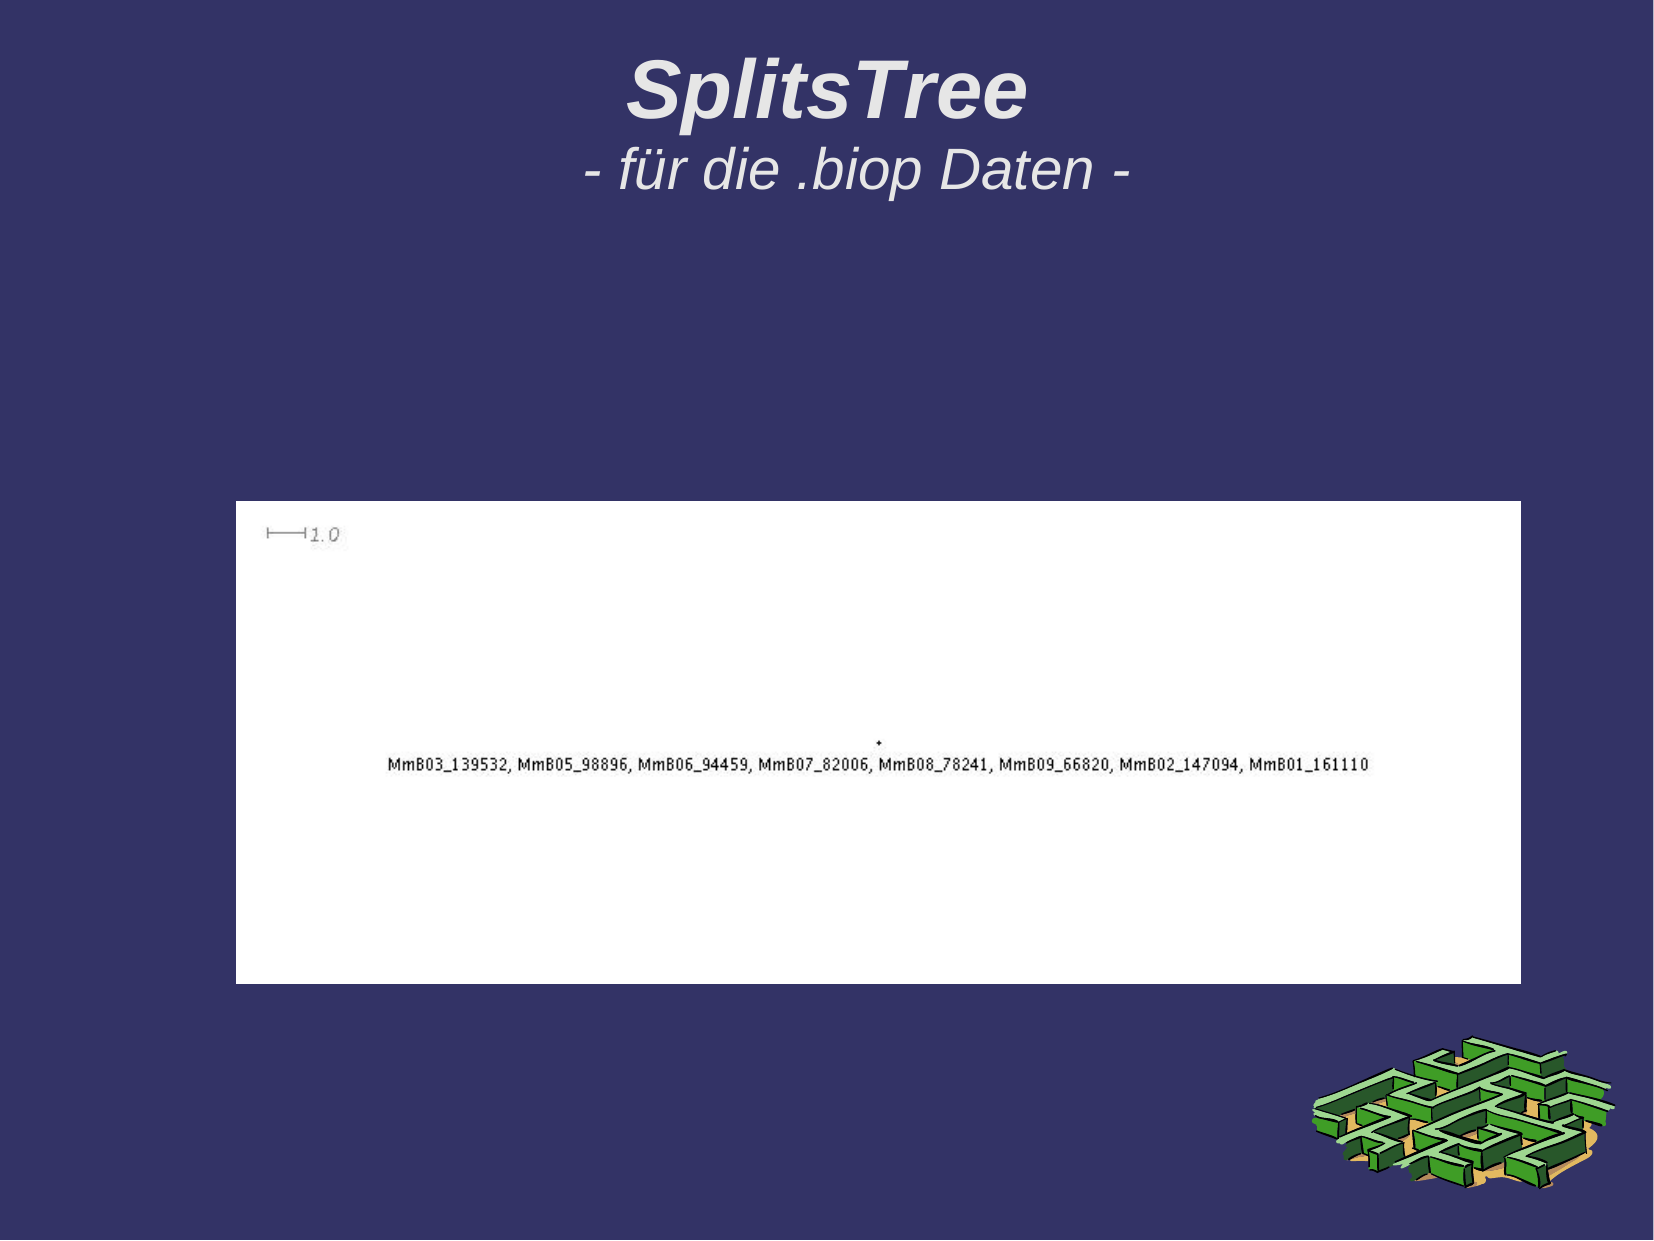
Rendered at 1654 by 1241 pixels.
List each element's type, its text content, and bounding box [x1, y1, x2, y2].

picture [236, 501, 1521, 984]
list [178, 364, 1570, 1147]
title SplitsTree - für die .biop Daten - [121, 19, 1534, 227]
